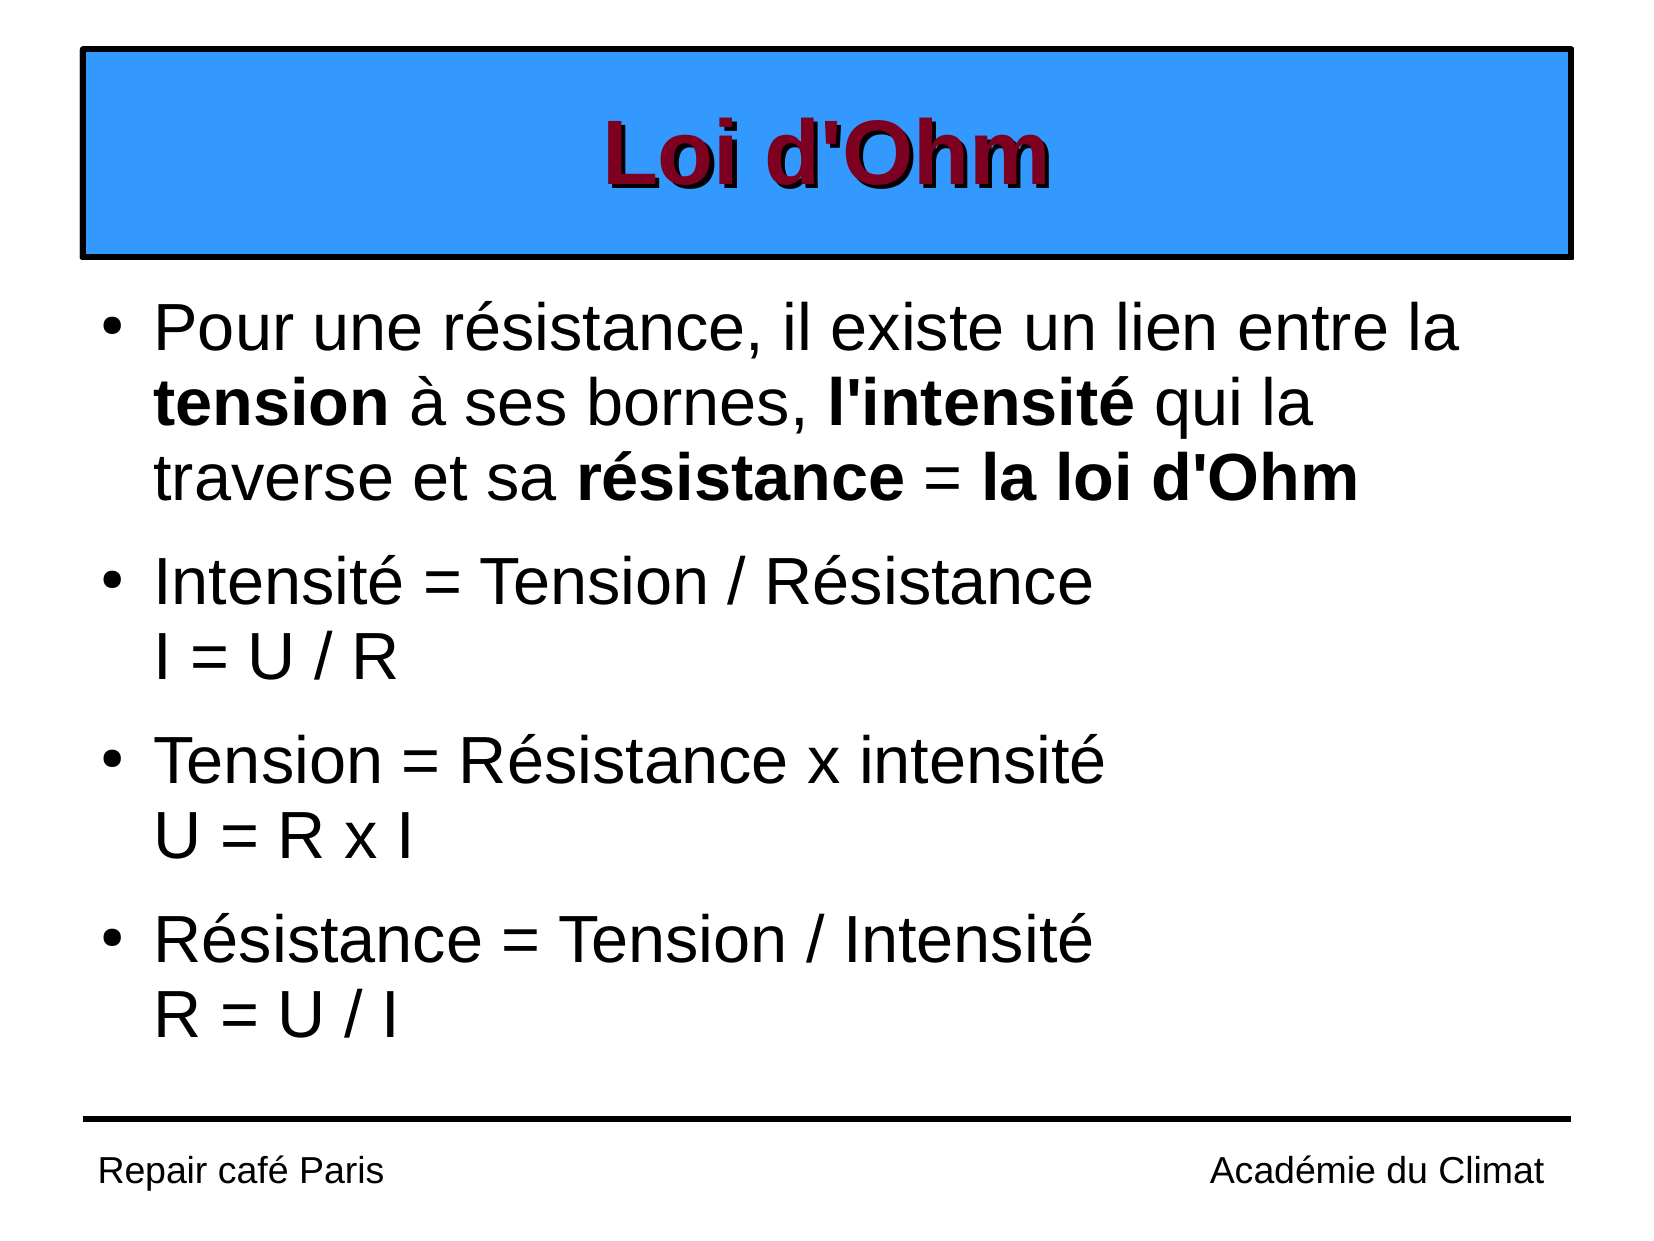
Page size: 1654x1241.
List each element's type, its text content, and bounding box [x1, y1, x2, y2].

text_box Repair café Paris Académie du Climat [82, 1142, 1571, 1200]
title Loi d'Ohm [82, 49, 1571, 257]
list Pour une résistance, il existe un lien entre la tension à ses bornes, l'intensité qui la traverse et sa résistance = la loi d'Ohm Intensité = Tension / Résistance I = U / R Tension = Résistance x intensité U = R x I Résistance = Tension / Intensité R = U / I [82, 290, 1571, 1109]
